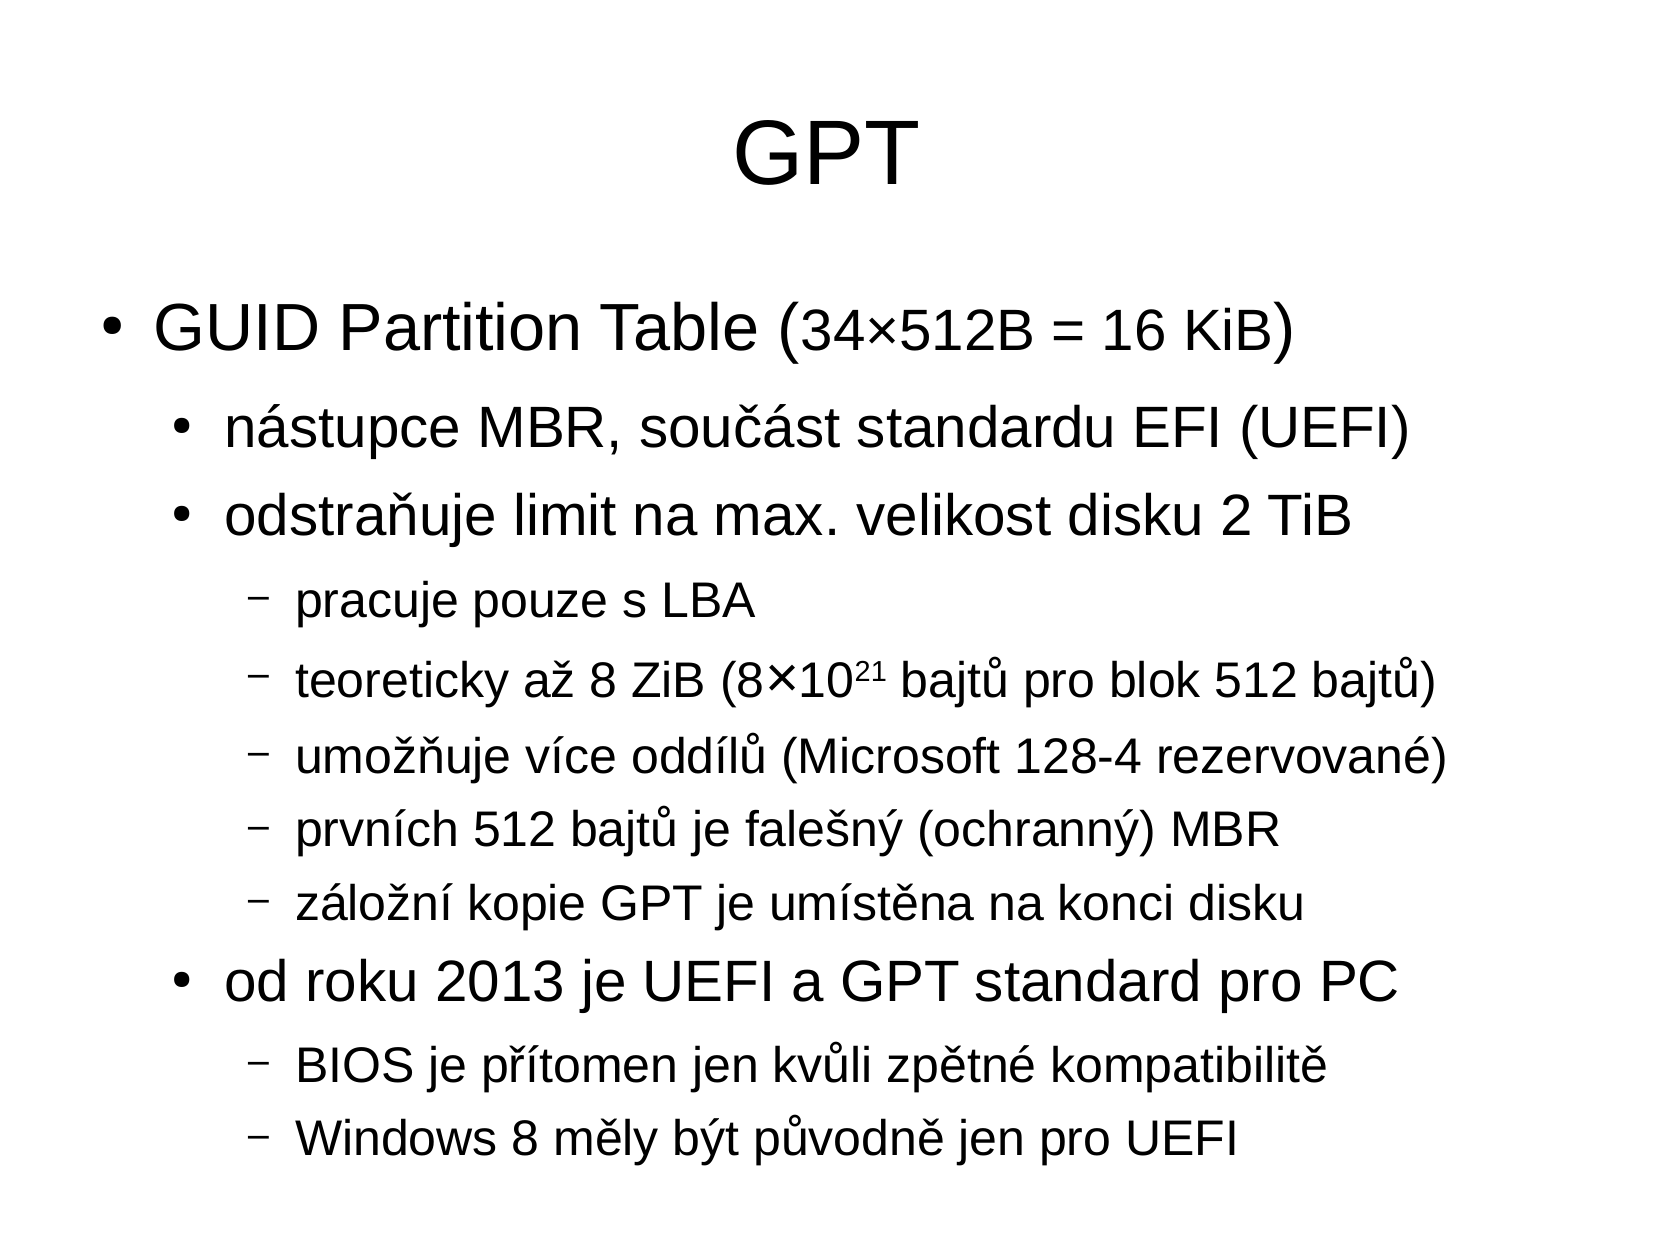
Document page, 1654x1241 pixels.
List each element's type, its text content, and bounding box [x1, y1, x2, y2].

list GUID Partition Table (34×512B = 16 KiB) nástupce MBR, součást standardu EFI (UEFI) odstraňuje limit na max. velikost disku 2 TiB pracuje pouze s LBA teoreticky až 8 ZiB (8×1021 bajtů pro blok 512 bajtů) umožňuje více oddílů (Microsoft 128-4 rezervované) prvních 512 bajtů je falešný (ochranný) MBR záložní kopie GPT je umístěna na konci disku od roku 2013 je UEFI a GPT standard pro PC BIOS je přítomen jen kvůli zpětné kompatibilitě Windows 8 měly být původně jen pro UEFI [82, 290, 1571, 1167]
title GPT [82, 49, 1571, 257]
